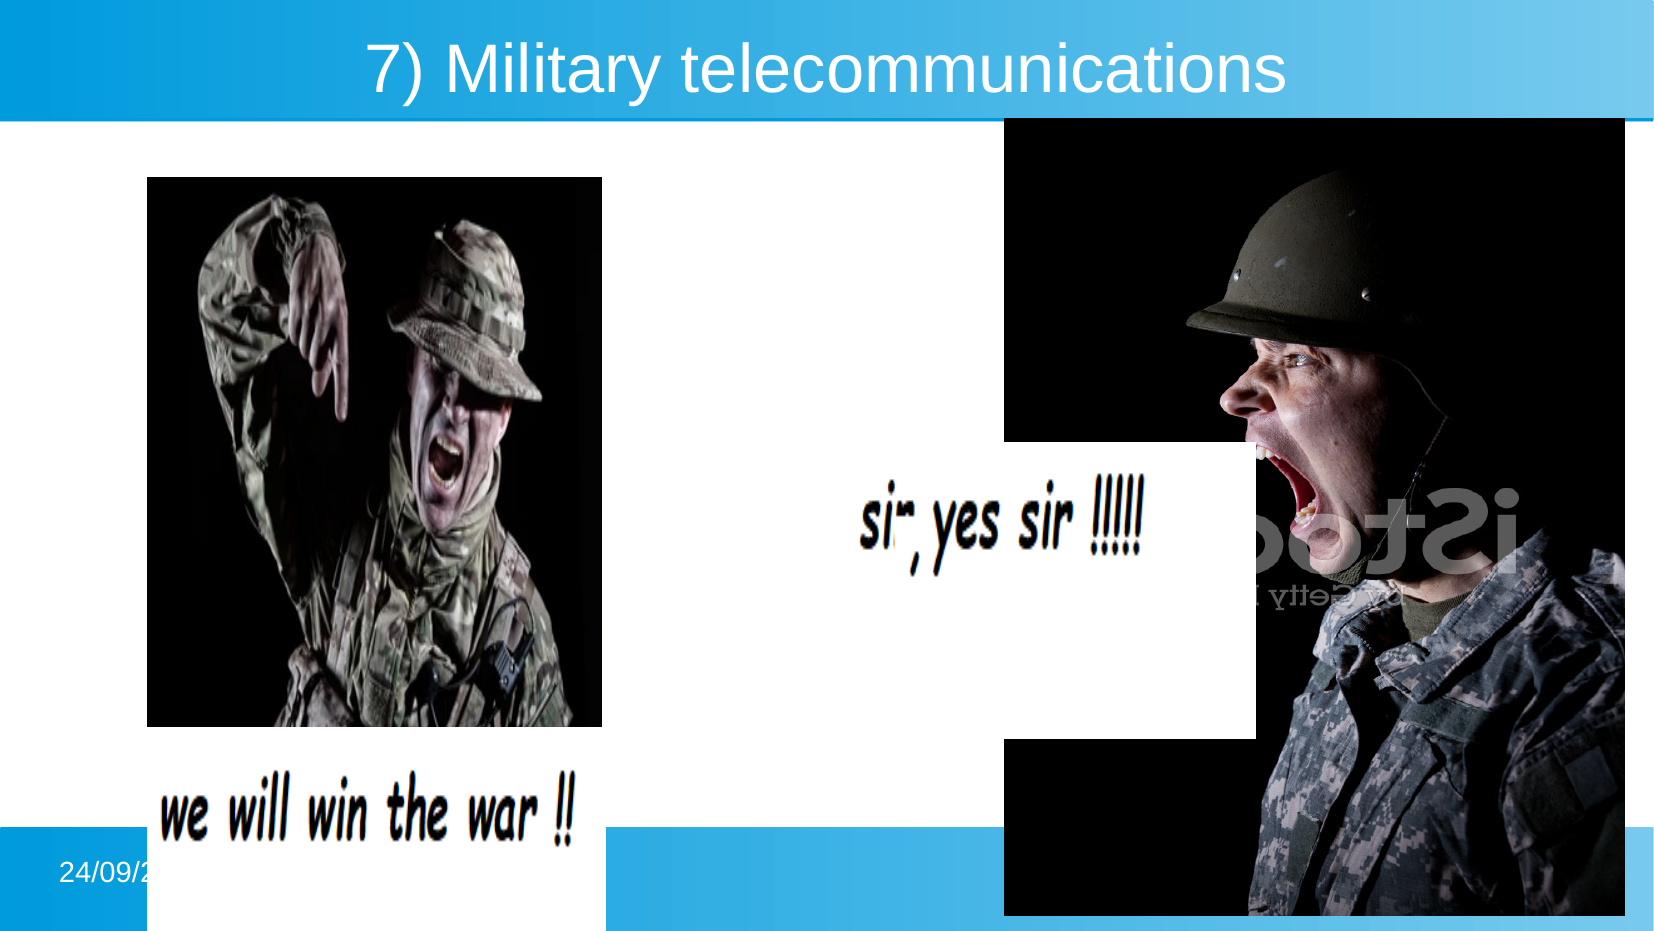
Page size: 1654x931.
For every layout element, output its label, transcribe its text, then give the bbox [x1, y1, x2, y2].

title 7) Military telecommunications [59, 29, 1595, 108]
picture [797, 118, 1625, 916]
picture [147, 177, 606, 931]
